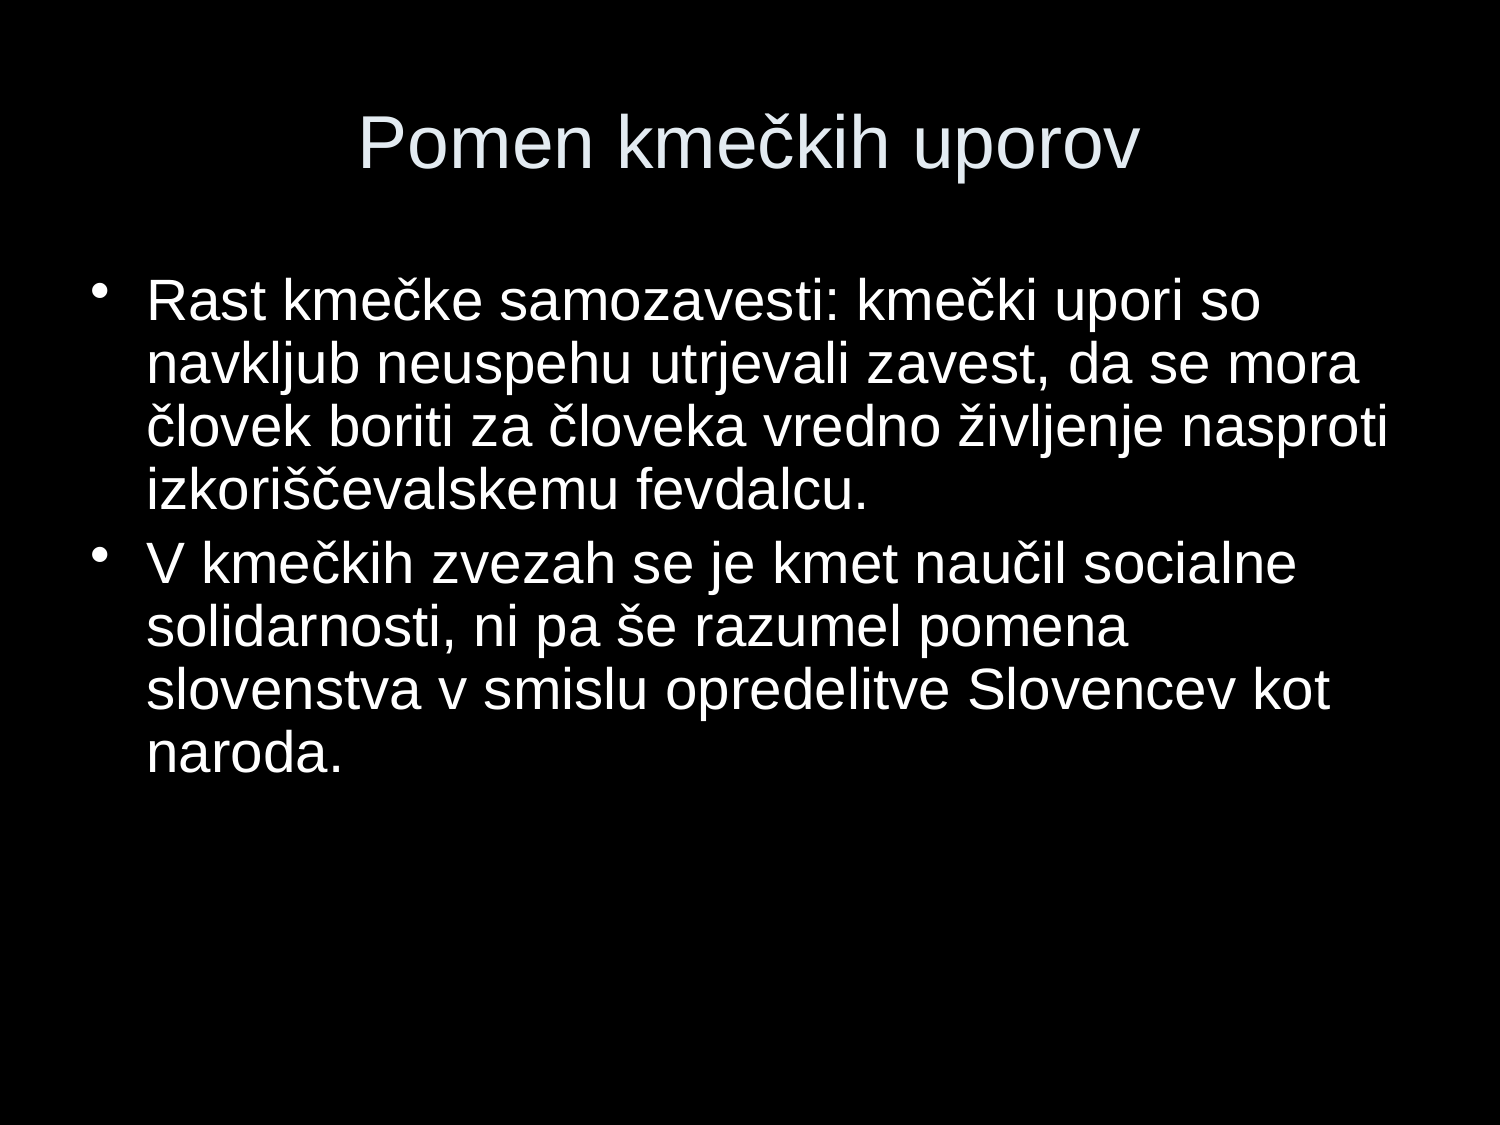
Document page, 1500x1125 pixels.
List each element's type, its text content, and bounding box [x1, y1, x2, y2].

list Rast kmečke samozavesti: kmečki upori so navkljub neuspehu utrjevali zavest, da se mora človek boriti za človeka vredno življenje nasproti izkoriščevalskemu fevdalcu. V kmečkih zvezah se je kmet naučil socialne solidarnosti, ni pa še razumel pomena slovenstva v smislu opredelitve Slovencev kot naroda. [75, 262, 1425, 1005]
title Pomen kmečkih uporov [75, 45, 1425, 233]
